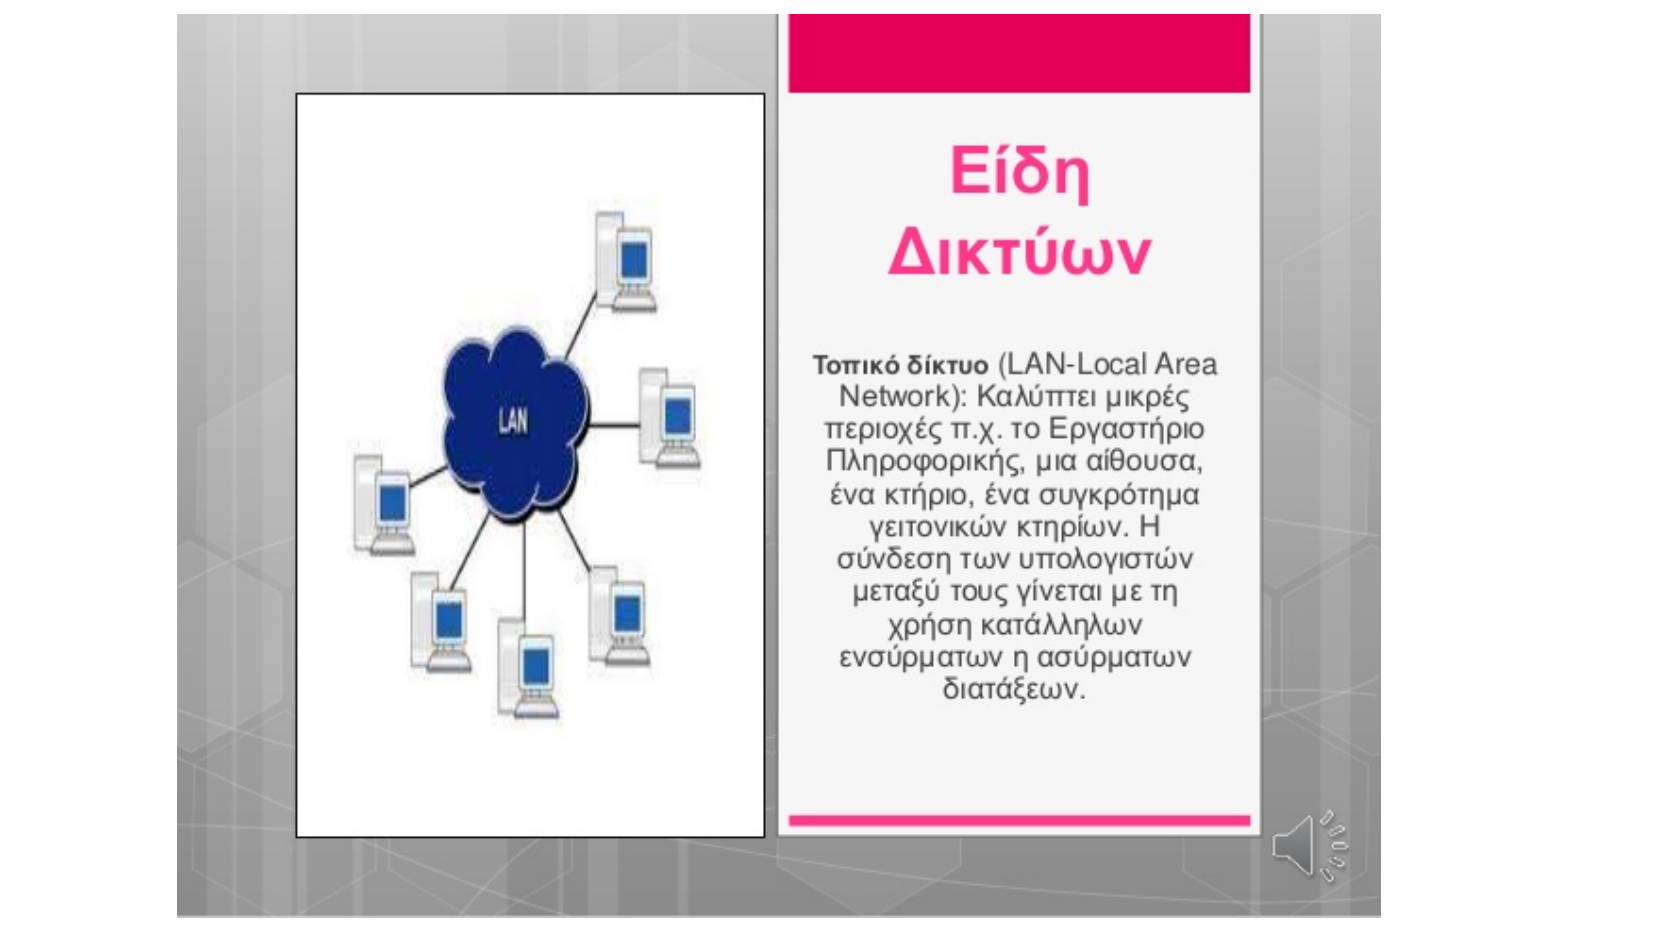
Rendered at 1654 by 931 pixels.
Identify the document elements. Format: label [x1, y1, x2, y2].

picture [177, 14, 1381, 918]
